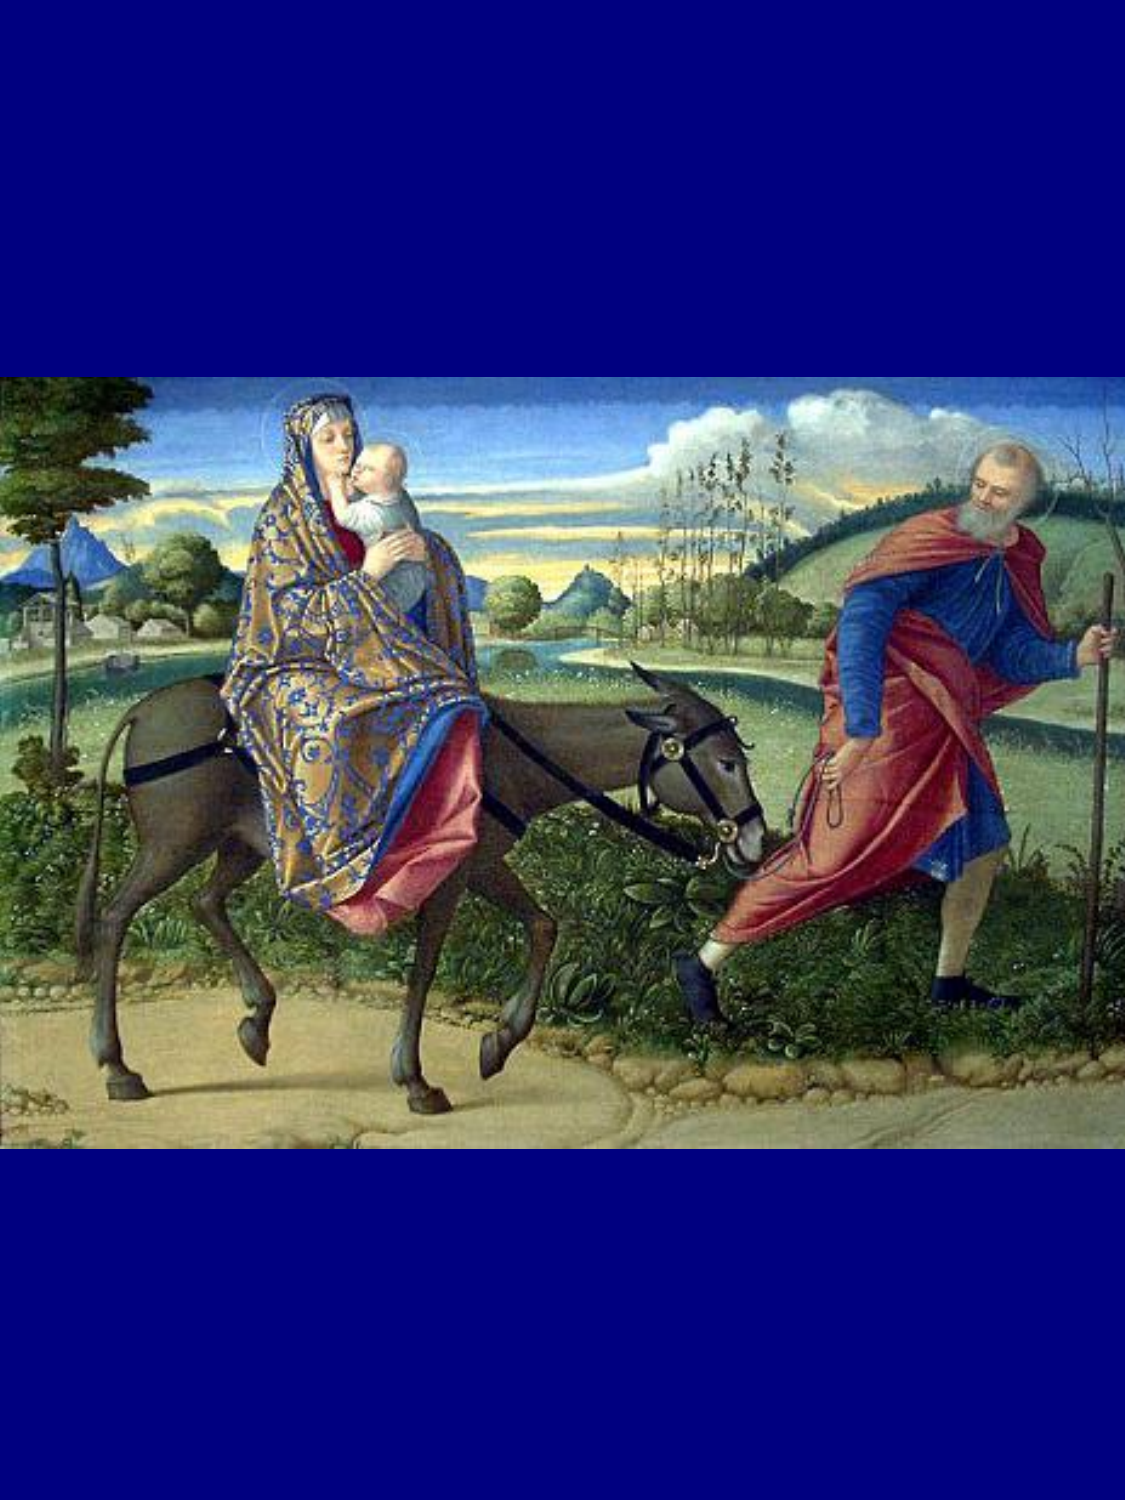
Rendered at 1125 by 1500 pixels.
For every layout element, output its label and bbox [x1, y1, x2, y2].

picture [0, 377, 1125, 1149]
